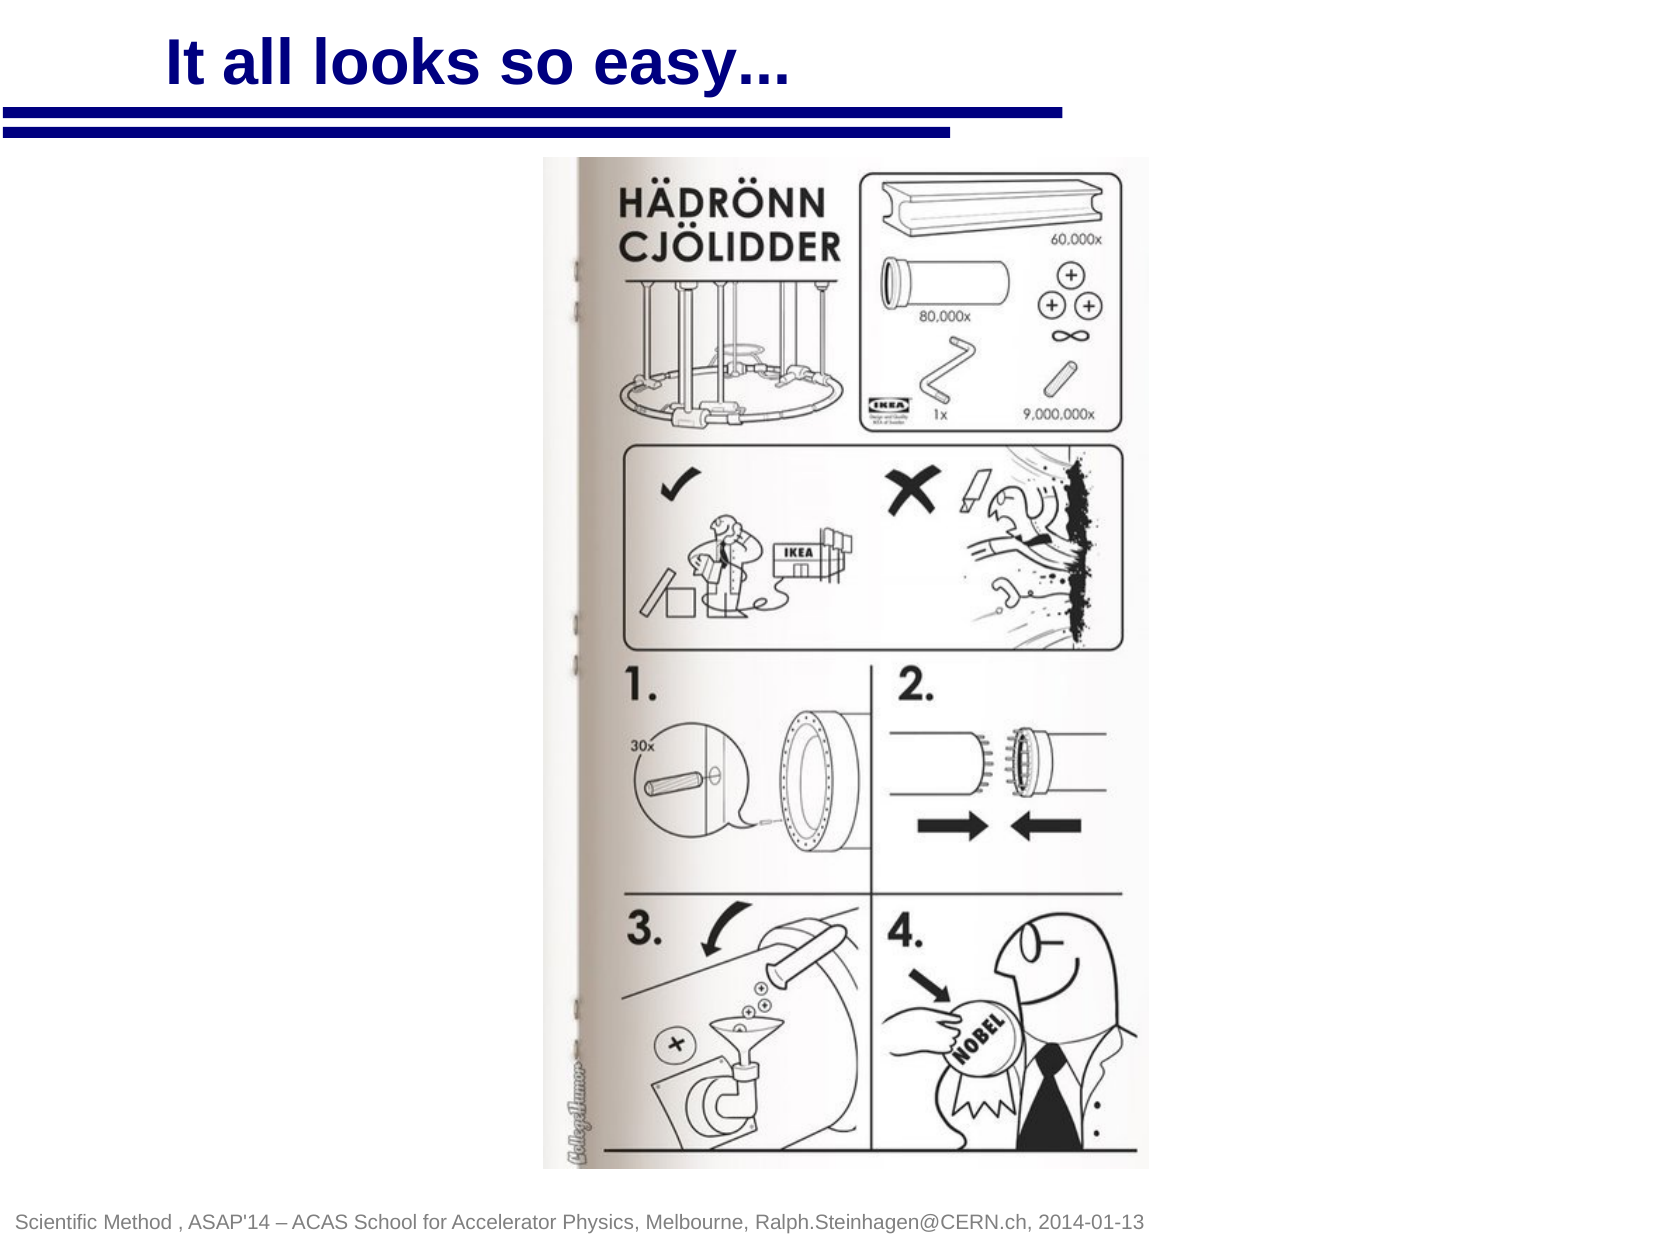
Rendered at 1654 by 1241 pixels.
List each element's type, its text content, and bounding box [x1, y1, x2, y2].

picture [543, 157, 1149, 1169]
title It all looks so easy... [165, 0, 1323, 124]
